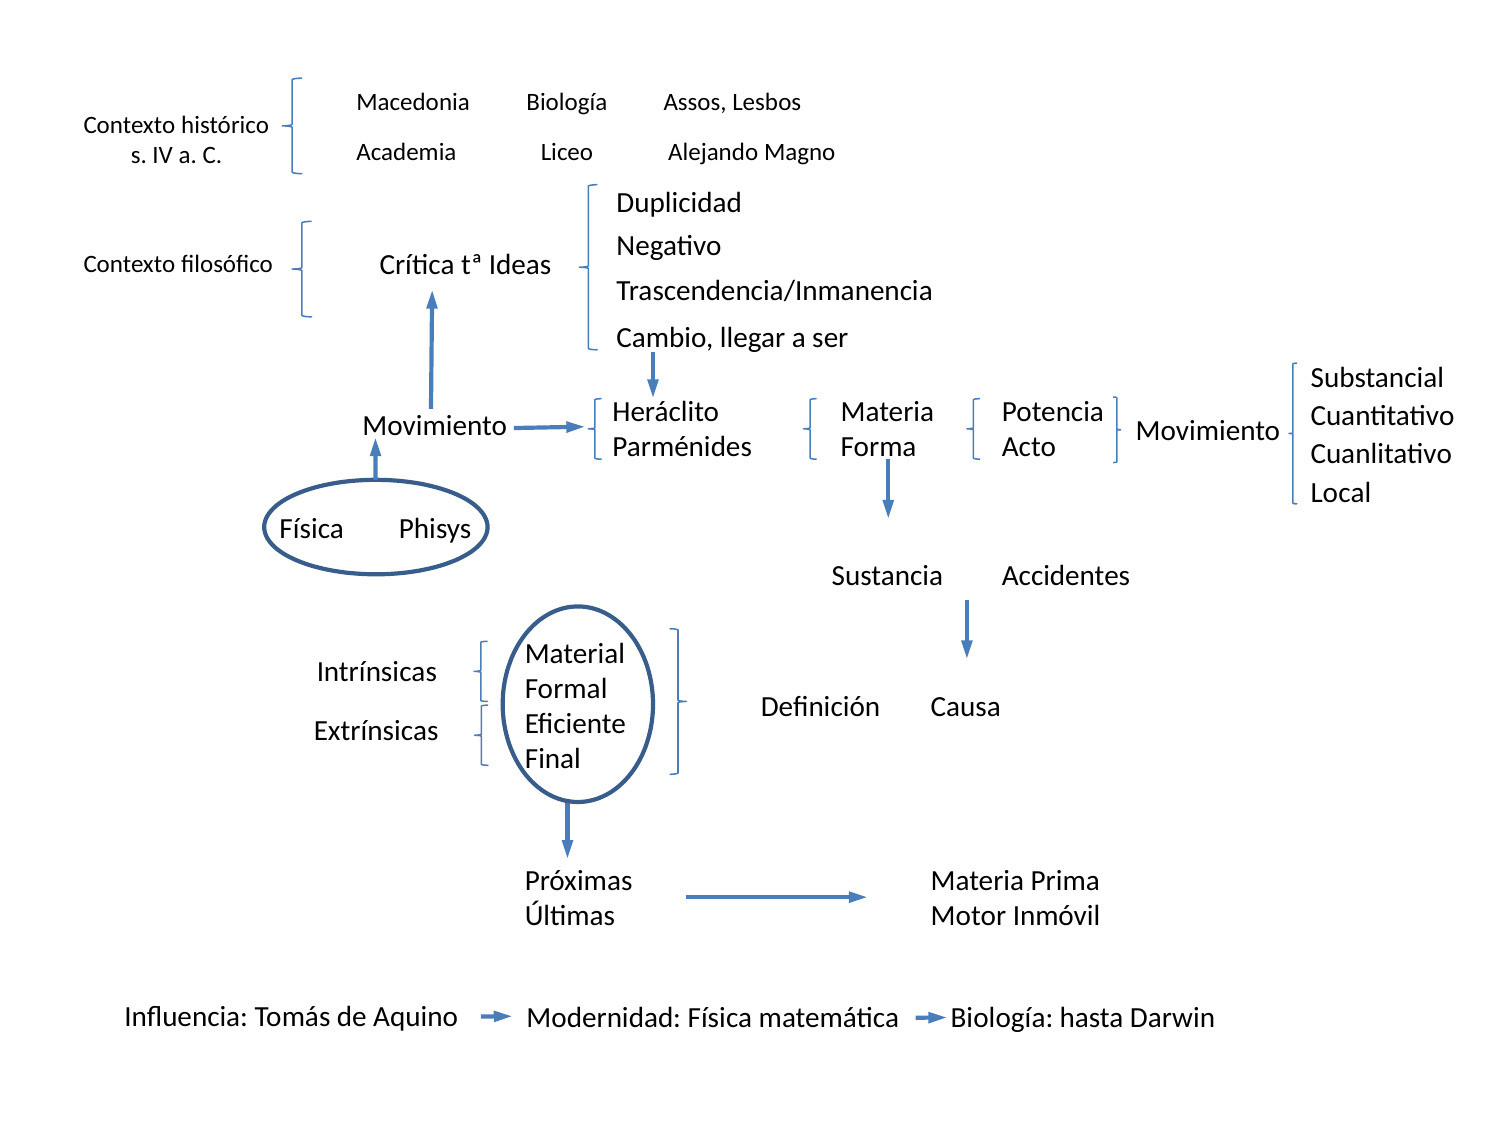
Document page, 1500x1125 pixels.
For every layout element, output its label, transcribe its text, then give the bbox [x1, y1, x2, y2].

text_box Trascendencia/Inmanencia [601, 263, 953, 315]
text_box Crítica tª Ideas [364, 237, 576, 289]
text_box Assos, Lesbos [648, 78, 819, 124]
text_box Materia Prima Motor Inmóvil [915, 854, 1118, 941]
text_box Biología: hasta Darwin [935, 991, 1234, 1042]
text_box Duplicidad [601, 176, 760, 227]
text_box Próximas Últimas [509, 854, 650, 941]
text_box Academia [341, 128, 474, 174]
text_box Material Formal Eficiente Final [509, 752, 530, 784]
text_box Definición [745, 679, 898, 731]
text_box Física [264, 501, 277, 515]
text_box Sustancia [816, 548, 960, 600]
text_box Phisys [475, 538, 488, 553]
text_box Modernidad: Física matemática [511, 991, 919, 1042]
text_box Biología [511, 78, 624, 124]
text_box Movimiento [347, 398, 525, 450]
text_box Potencia Acto [986, 385, 1121, 471]
text_box Phisys [475, 501, 488, 516]
text_box Macedonia [341, 78, 487, 124]
text_box Accidentes [986, 549, 1148, 600]
text_box Influencia: Tomás de Aquino [109, 989, 478, 1041]
text_box Negativo [601, 218, 739, 263]
text_box Material Formal Eficiente Final [509, 626, 644, 784]
text_box Extrínsicas [298, 704, 456, 755]
text_box Alejando Magno [653, 128, 853, 174]
text_box Causa [915, 679, 1018, 731]
text_box Local [1295, 465, 1388, 517]
text_box Cuanlitativo [1295, 427, 1470, 478]
text_box Contexto filosófico [68, 240, 291, 286]
text_box Materia Forma [825, 385, 951, 471]
text_box Cuantitativo [1295, 388, 1473, 440]
text_box Cambio, llegar a ser [601, 315, 867, 362]
text_box Física [264, 539, 277, 553]
text_box Heráclito Parménides [597, 385, 770, 471]
text_box Física [267, 501, 360, 553]
text_box Liceo [525, 128, 610, 174]
text_box Intrínsicas [301, 645, 454, 696]
text_box Movimiento [1120, 403, 1292, 455]
text_box Contexto histórico s. IV a. C. [68, 100, 287, 177]
text_box Substancial [1295, 350, 1462, 388]
text_box Phisys [383, 501, 485, 553]
